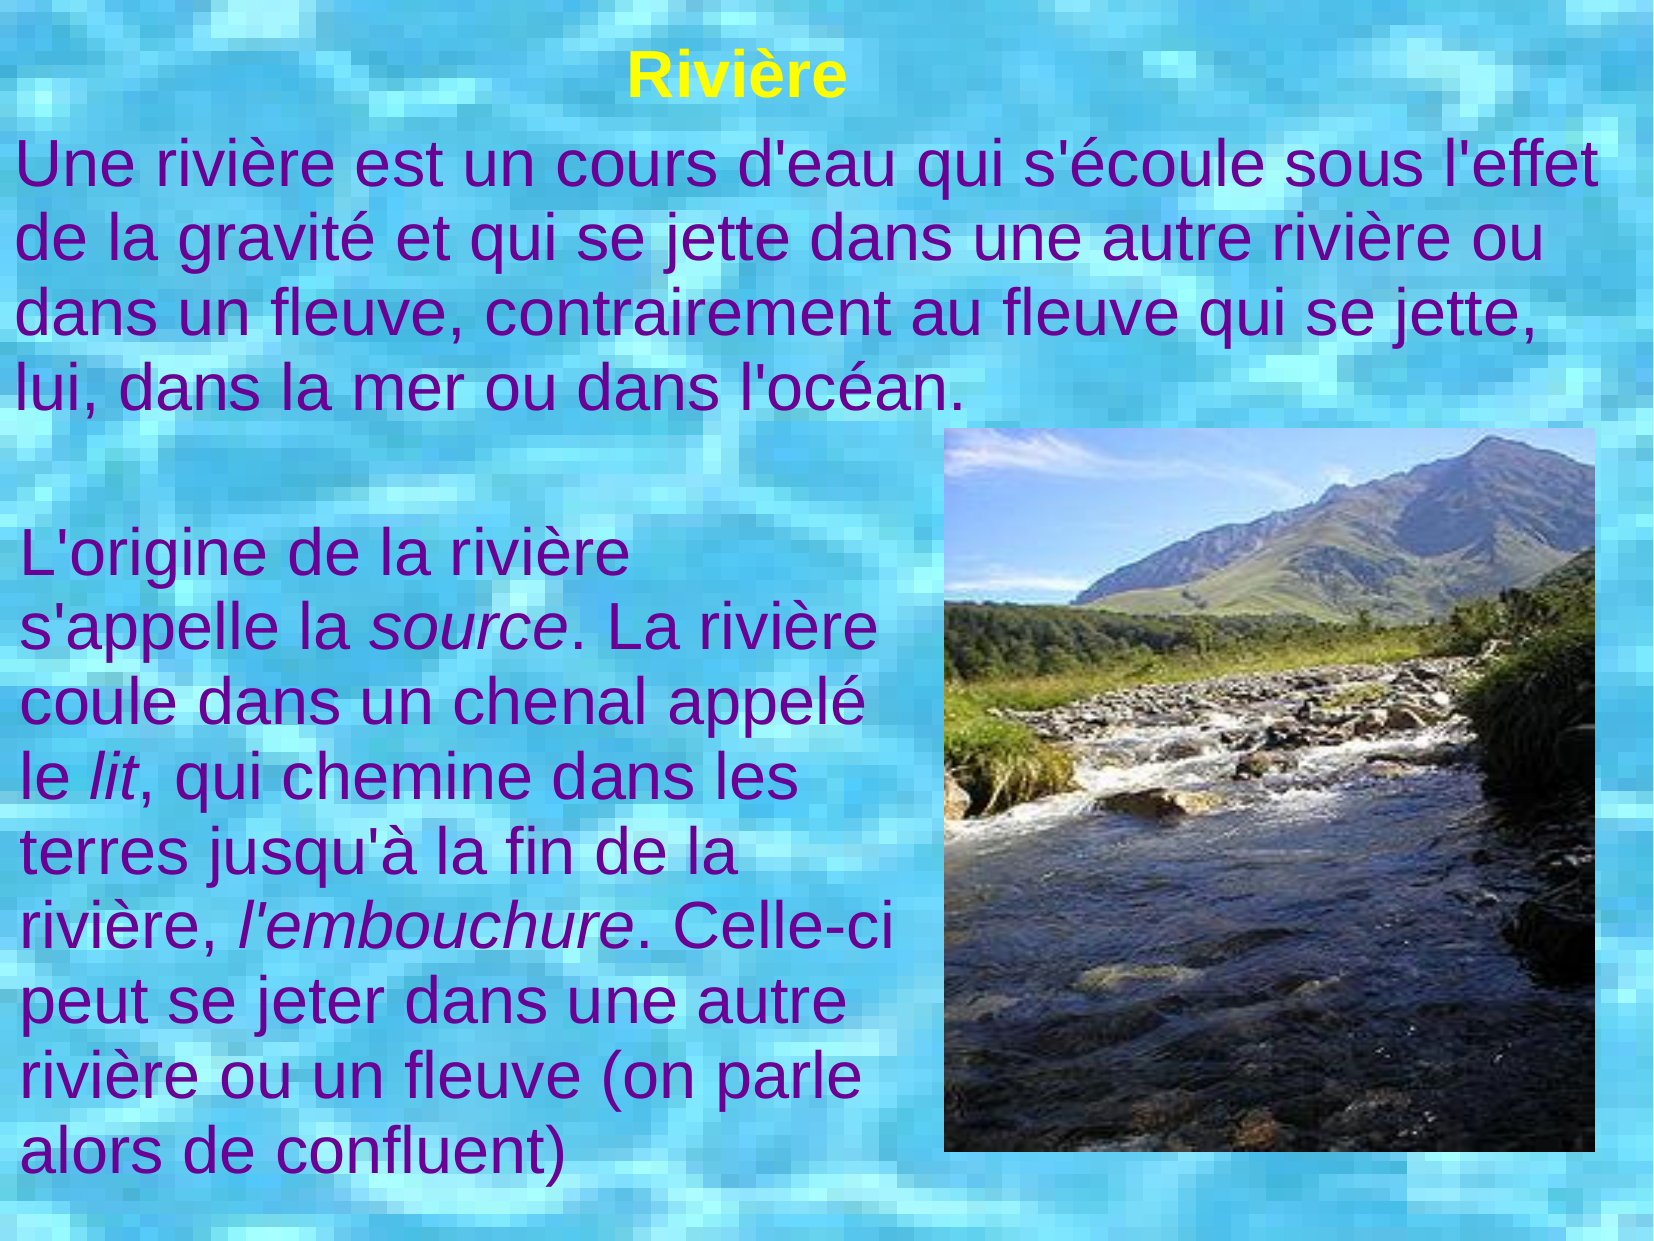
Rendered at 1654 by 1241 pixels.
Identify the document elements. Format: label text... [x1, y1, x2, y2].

text_box Rivière [472, 29, 1123, 120]
picture [0, 0, 1654, 118]
text_box Une rivière est un cours d'eau qui s'écoule sous l'effet de la gravité et qui se jette dans une autre rivière ou dans un fleuve, contrairement au fleuve qui se jette, lui, dans la mer ou dans l'océan. [0, 118, 1654, 432]
picture [0, 428, 1654, 1241]
text_box L'origine de la rivière s'appelle la source. La rivière coule dans un chenal appelé le lit, qui chemine dans les terres jusqu'à la fin de la rivière, l'embouchure. Celle-ci peut se jeter dans une autre rivière ou un fleuve (on parle alors de confluent) [4, 507, 916, 1195]
